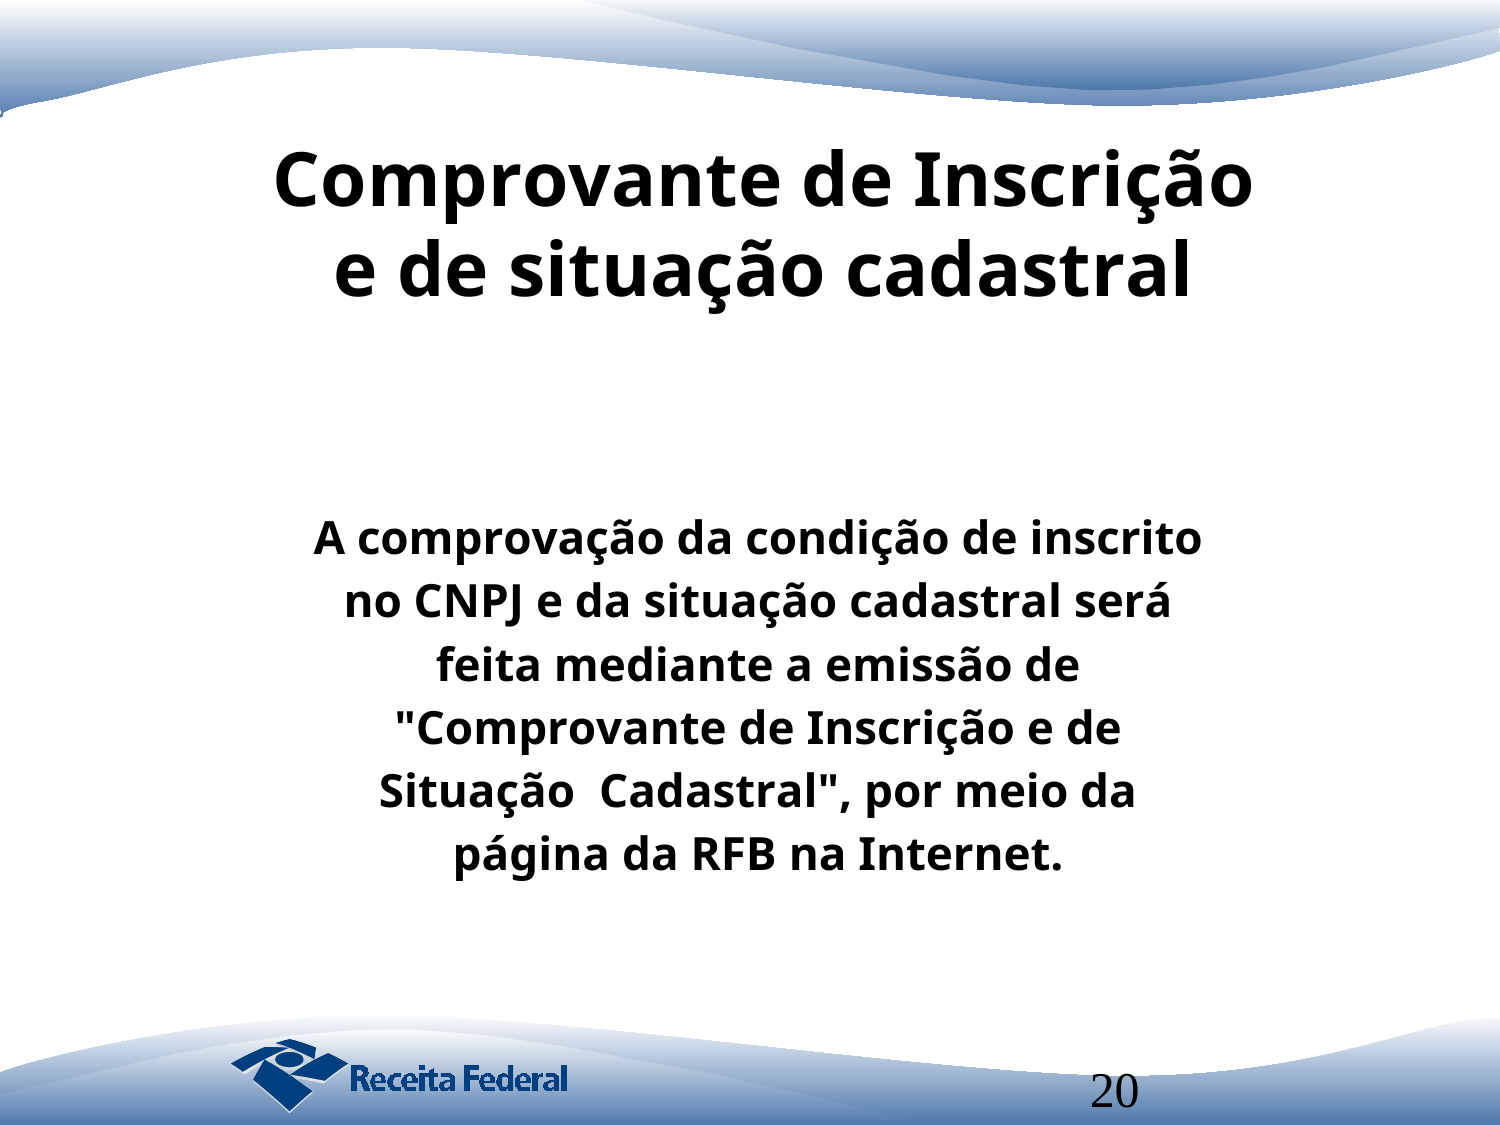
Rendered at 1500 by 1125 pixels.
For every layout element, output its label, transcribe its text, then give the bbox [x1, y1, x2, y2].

text_box A comprovação da condição de inscrito no CNPJ e da situação cadastral será feita mediante a emissão de "Comprovante de Inscrição e de Situação Cadastral", por meio da página da RFB na Internet. [283, 492, 1234, 888]
text_box Comprovante de Inscrição e de situação cadastral [257, 124, 1271, 320]
picture [229, 1037, 575, 1117]
